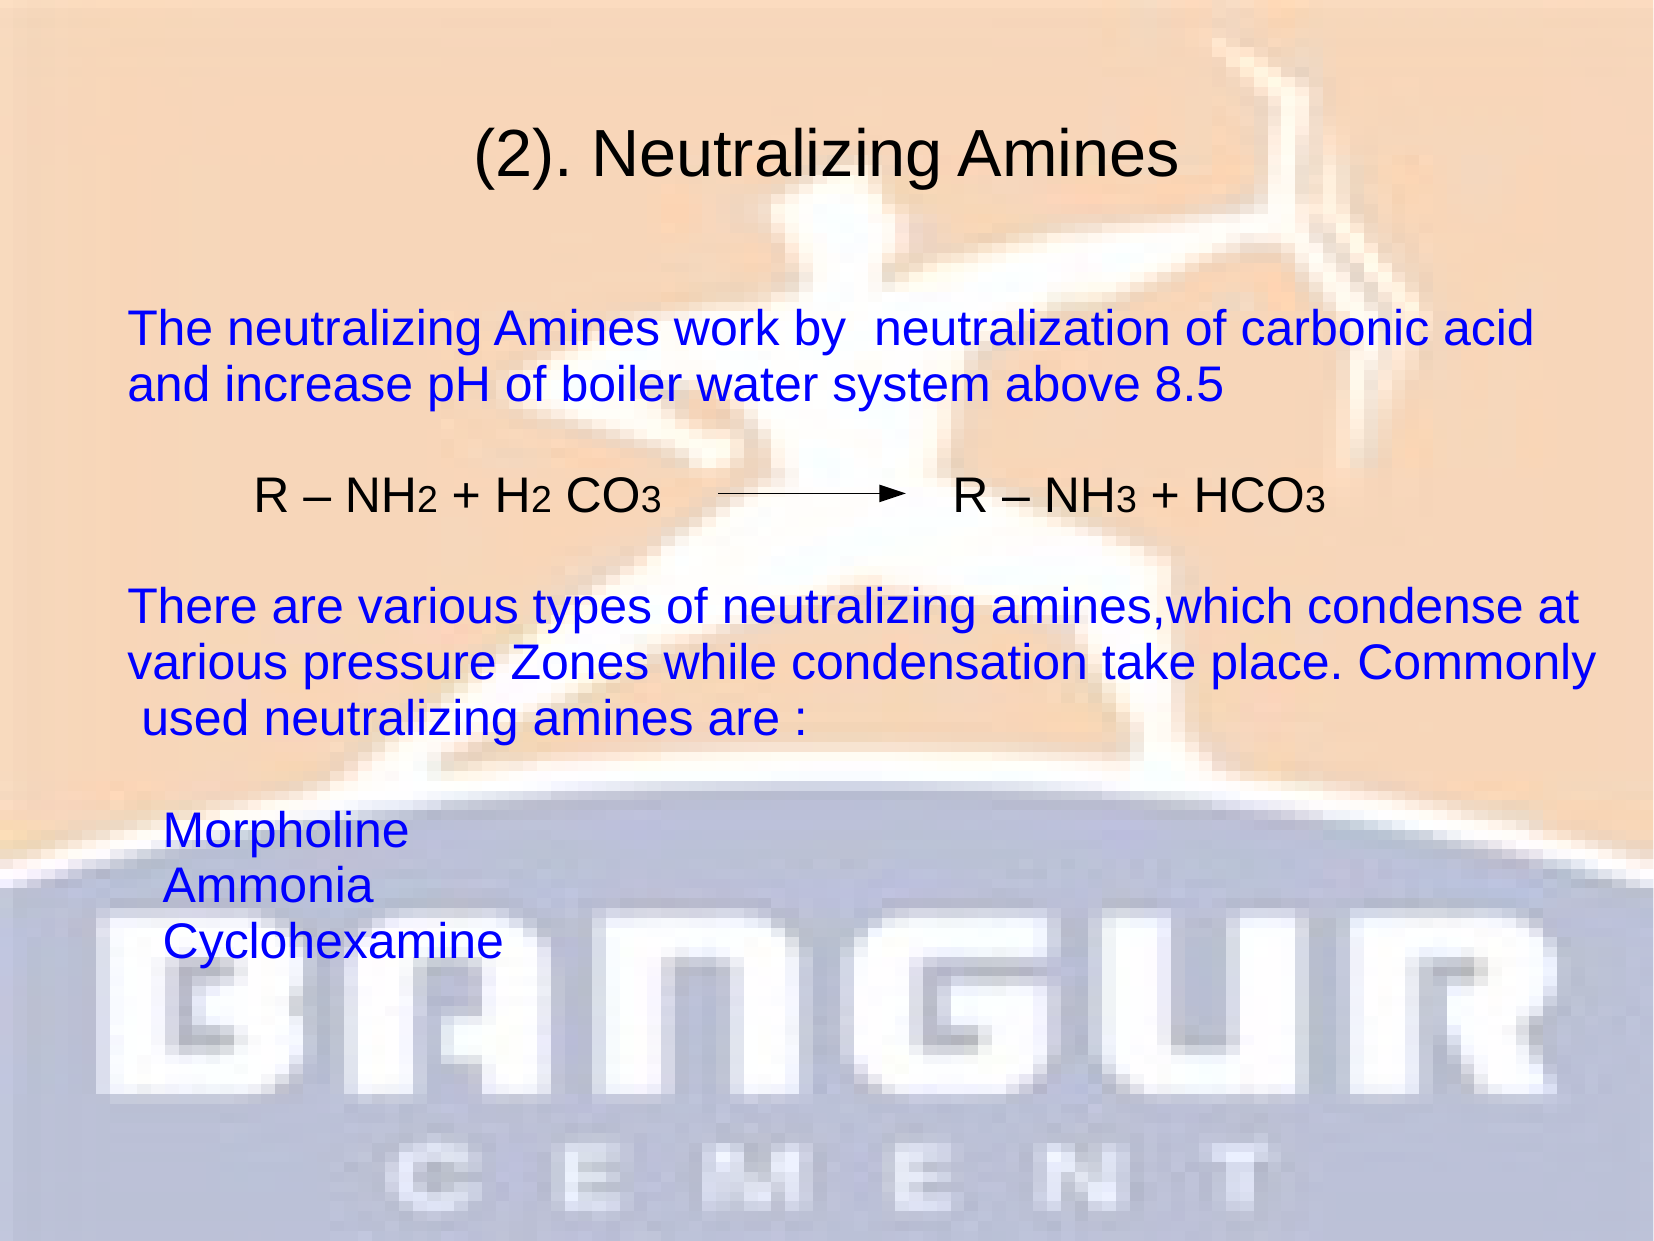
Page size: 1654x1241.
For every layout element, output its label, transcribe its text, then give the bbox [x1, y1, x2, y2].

title (2). Neutralizing Amines [82, 56, 1571, 250]
text_box The neutralizing Amines work by neutralization of carbonic acid and increase pH of boiler water system above 8.5 R – NH2 + H2 CO3 R – NH3 + HCO3 There are various types of neutralizing amines,which condense at various pressure Zones while condensation take place. Commonly used neutralizing amines are : Morpholine Ammonia Cyclohexamine [112, 292, 1612, 977]
picture [0, 0, 1654, 1241]
